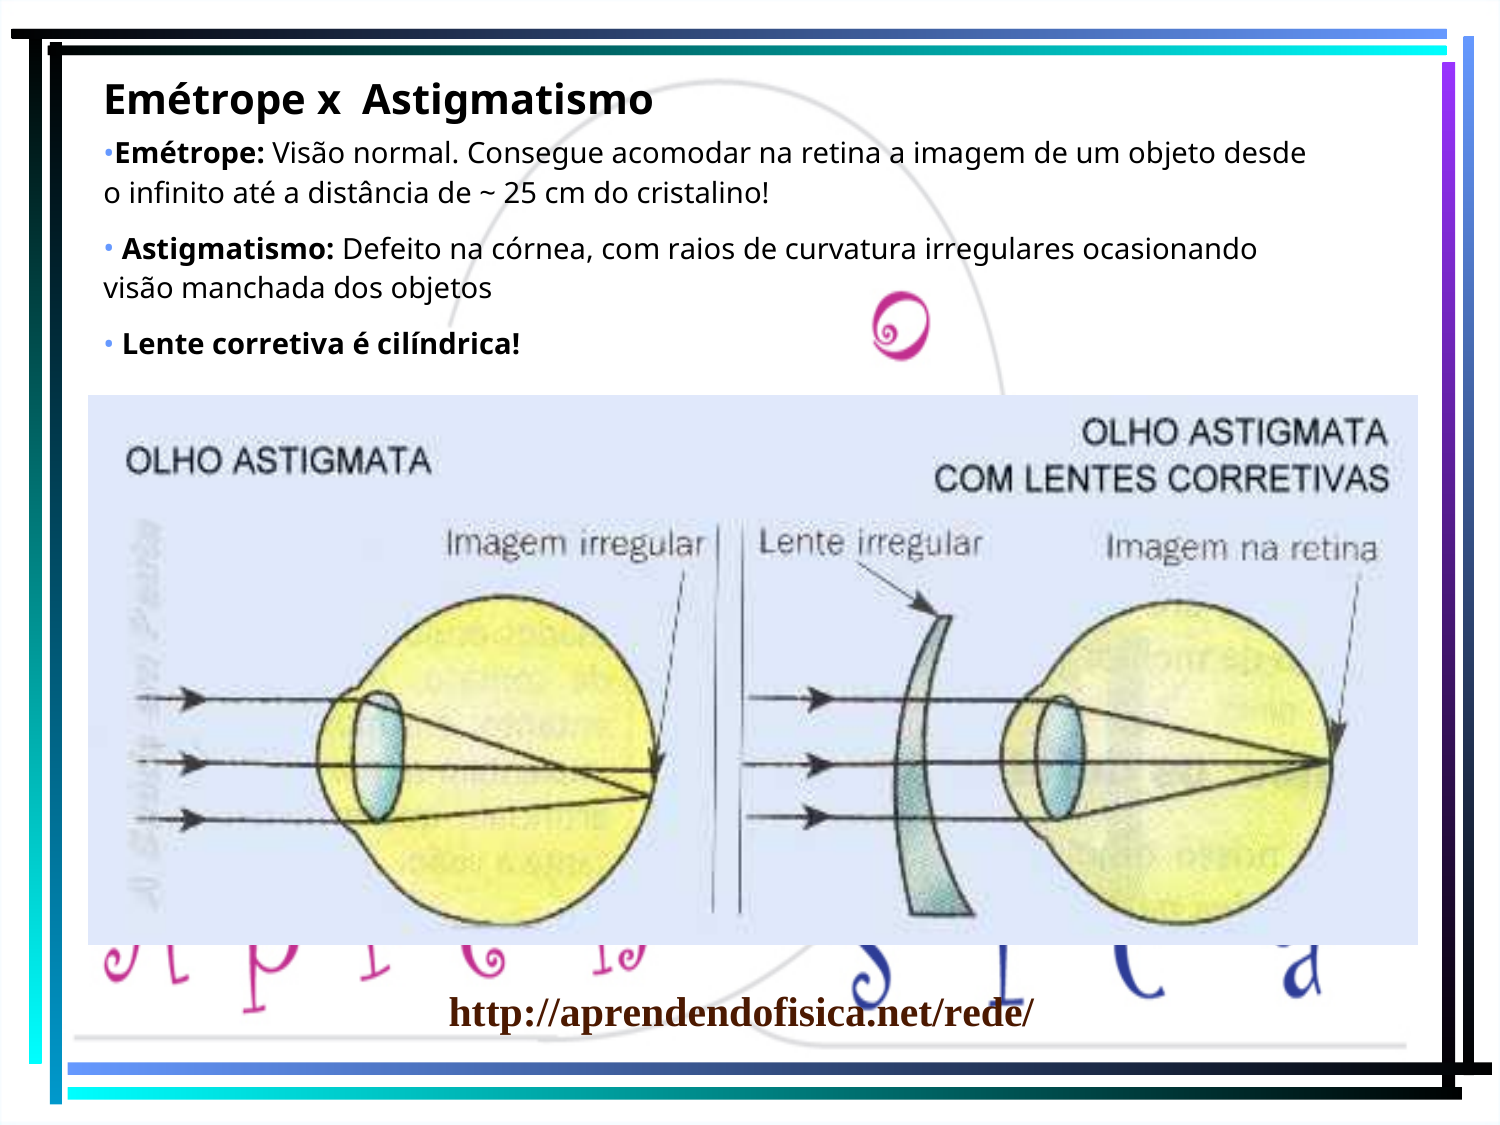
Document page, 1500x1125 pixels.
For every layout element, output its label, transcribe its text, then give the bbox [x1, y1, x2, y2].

list Emétrope: Visão normal. Consegue acomodar na retina a imagem de um objeto desde o infinito até a distância de ~ 25 cm do cristalino! Astigmatismo: Defeito na córnea, com raios de curvatura irregulares ocasionando visão manchada dos objetos Lente corretiva é cilíndrica! [88, 125, 1329, 344]
text_box http://aprendendofisica.net/rede/ [383, 974, 1050, 1046]
title Emétrope x Astigmatismo [88, 62, 1388, 148]
picture [0, 0, 1500, 1125]
